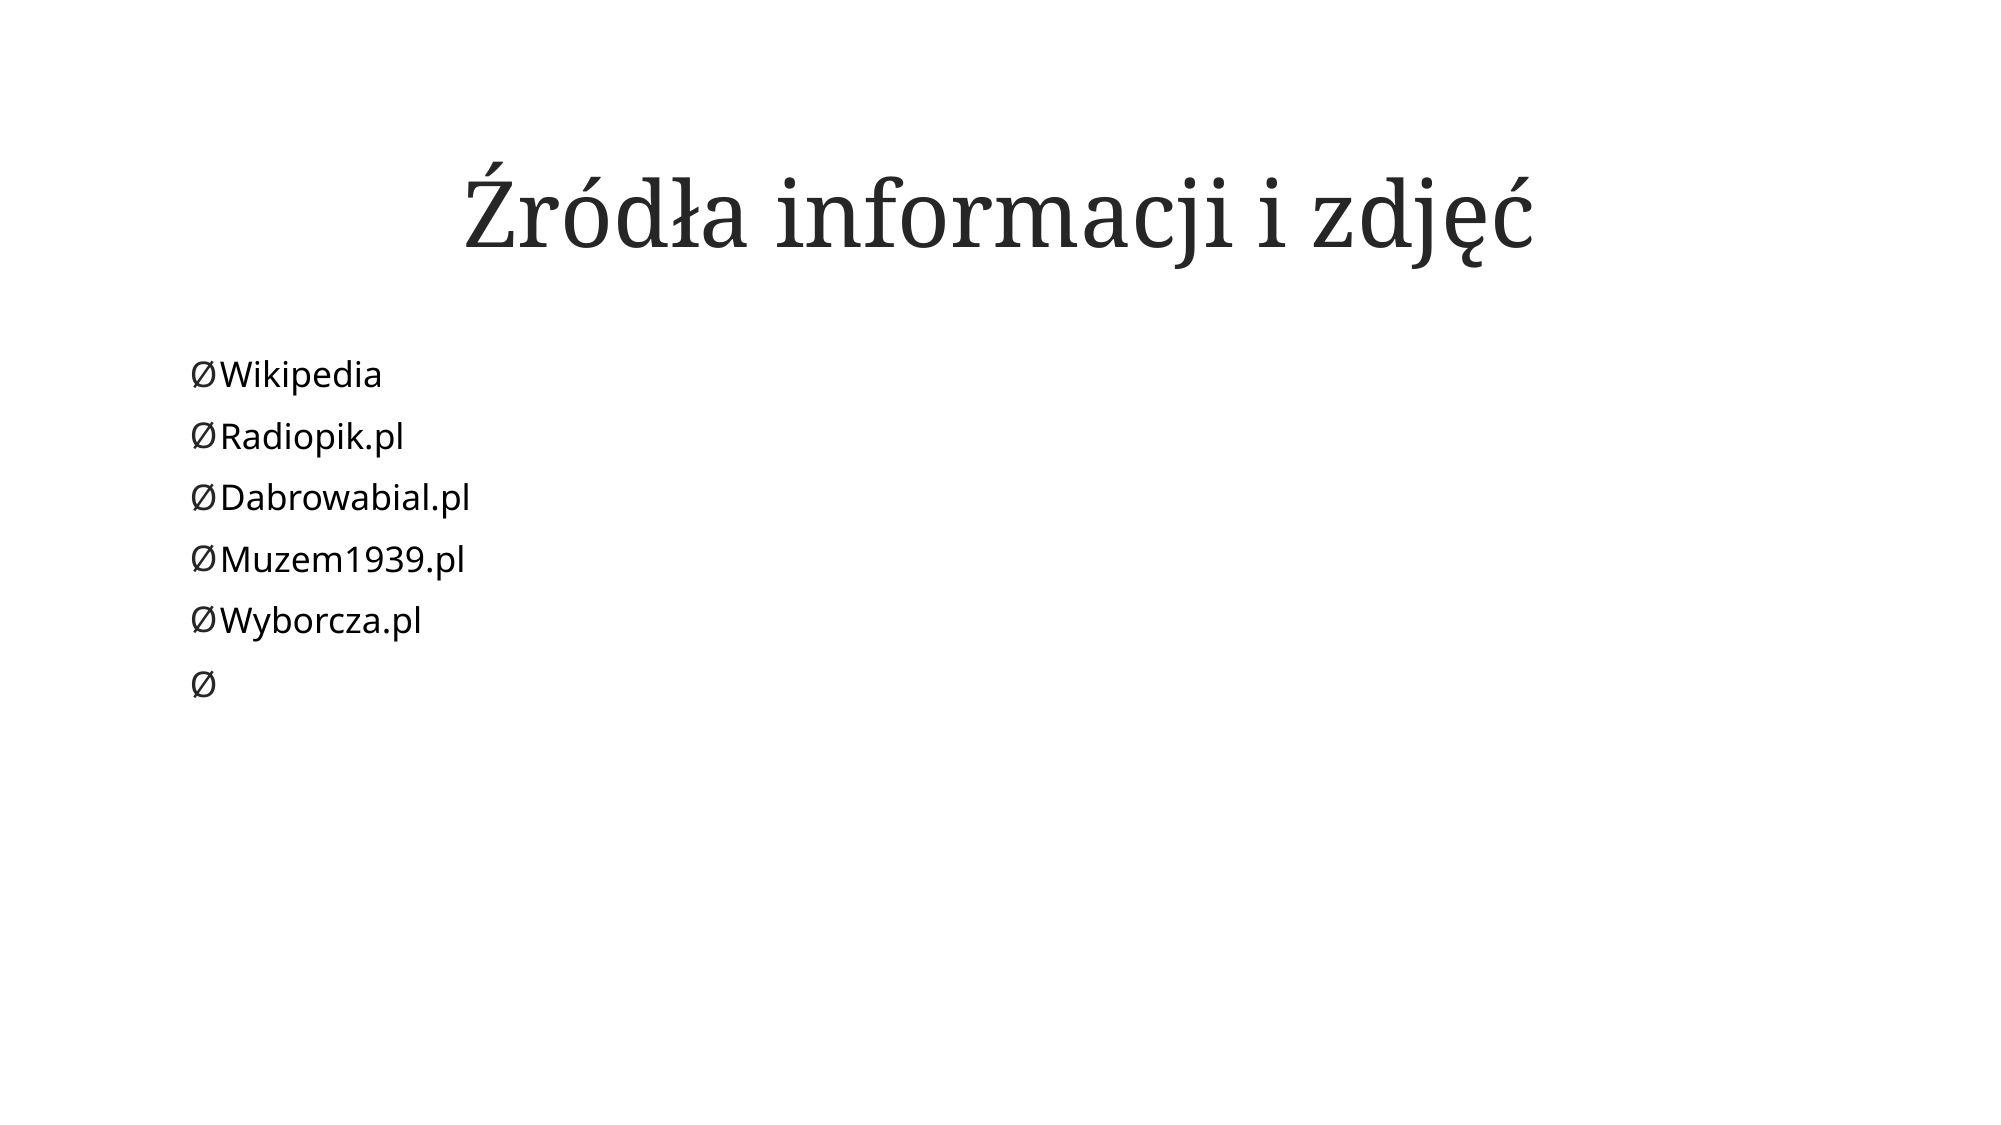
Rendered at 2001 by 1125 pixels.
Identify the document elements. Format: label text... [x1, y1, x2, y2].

title Źródła informacji i zdjęć [174, 105, 1825, 331]
list Wikipedia Radiopik.pl Dabrowabial.pl Muzem1939.pl Wyborcza.pl [174, 345, 1825, 977]
